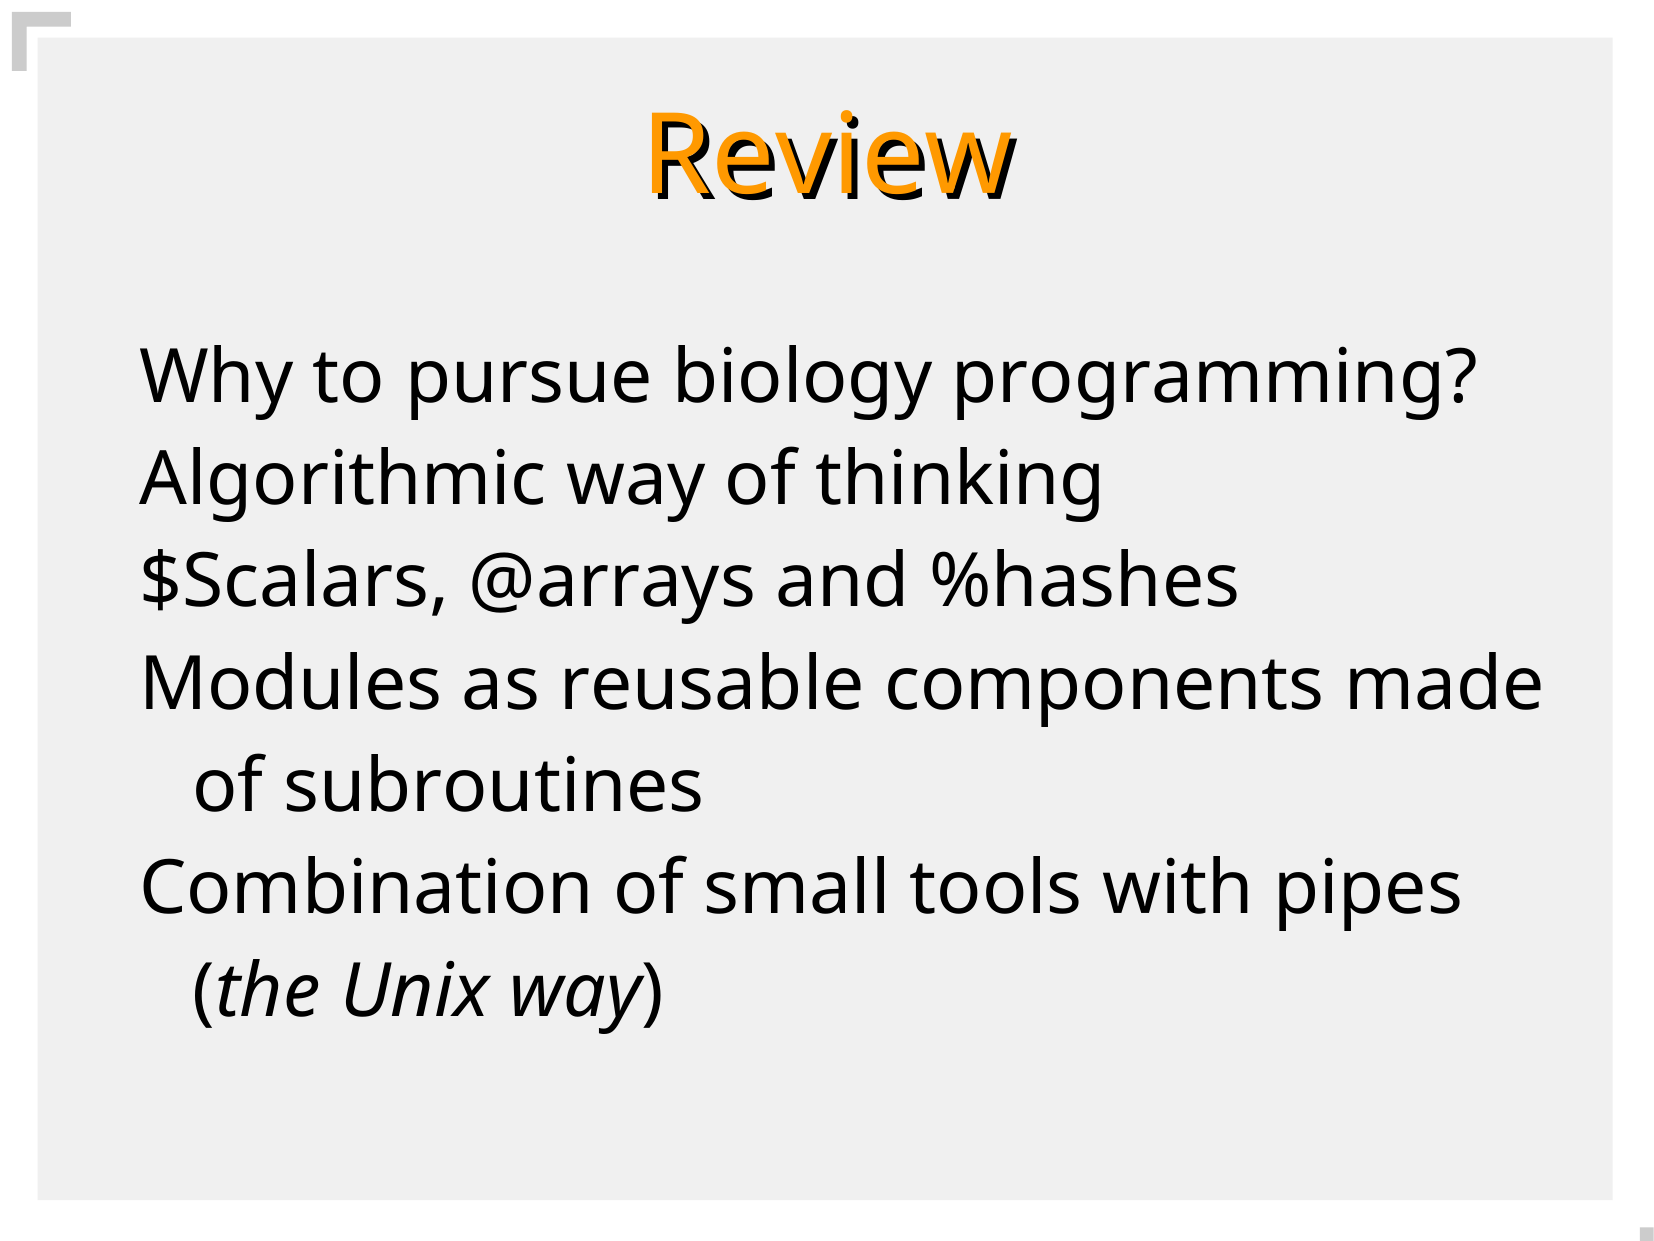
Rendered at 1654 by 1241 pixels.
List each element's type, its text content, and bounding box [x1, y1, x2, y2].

title Review [121, 46, 1534, 254]
list Why to pursue biology programming? Algorithmic way of thinking $Scalars, @arrays and %hashes Modules as reusable components made of subroutines Combination of small tools with pipes (the Unix way) [121, 322, 1561, 1132]
